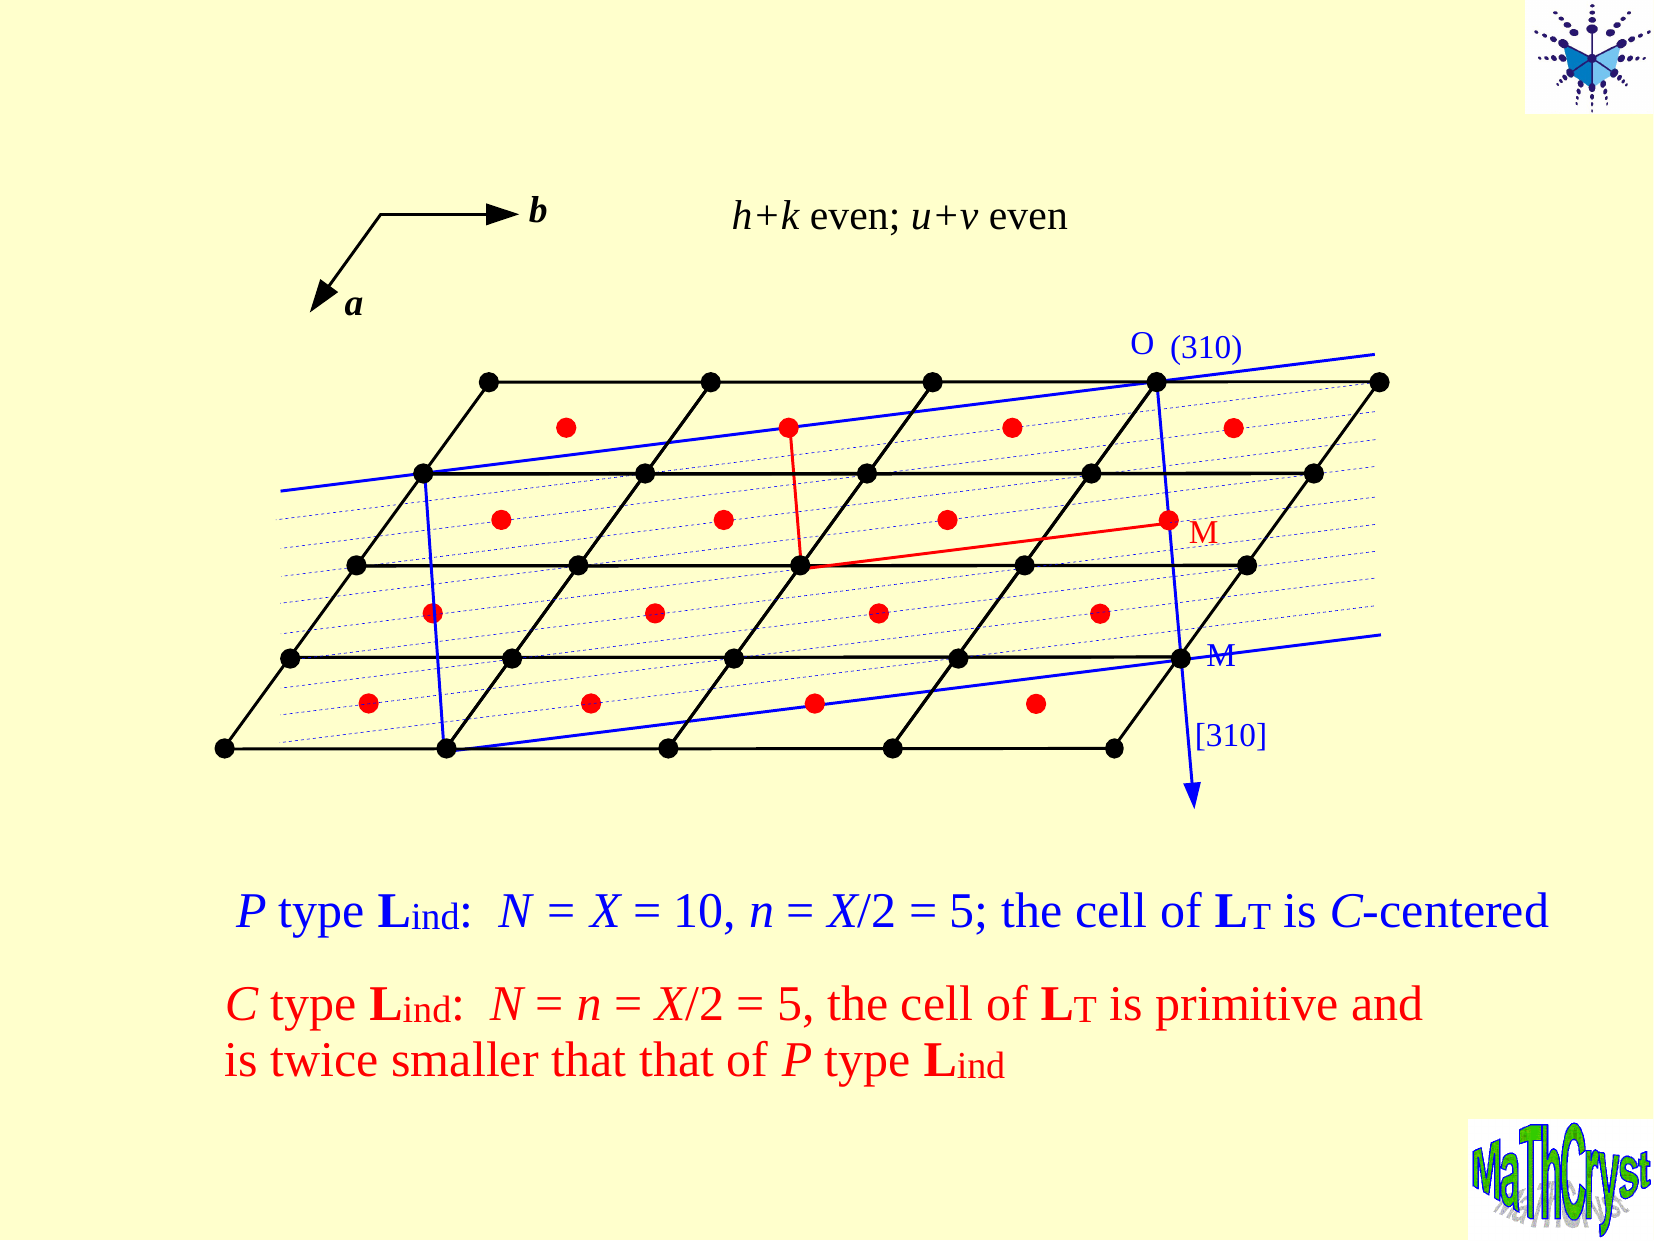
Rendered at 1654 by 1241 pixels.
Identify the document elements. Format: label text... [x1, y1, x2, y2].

text_box [1160, 511, 1178, 529]
text_box [1147, 373, 1166, 391]
text_box [424, 604, 442, 622]
text_box C type Lind: N = n = X/2 = 5, the cell of LT is primitive and is twice smaller that that of P type Lind [223, 974, 1438, 1111]
text_box [503, 649, 521, 668]
text_box [437, 739, 456, 758]
text_box [360, 694, 378, 713]
text_box (310) [1170, 328, 1243, 367]
text_box [569, 556, 588, 575]
text_box [1225, 419, 1243, 437]
text_box [636, 464, 654, 483]
text_box [492, 511, 511, 529]
text_box [215, 739, 234, 758]
text_box P type Lind: N = X = 10, n = X/2 = 5; the cell of LT is C-centered [234, 881, 1551, 952]
text_box b [528, 189, 548, 232]
text_box [347, 556, 366, 575]
picture [1468, 1119, 1654, 1241]
text_box [1082, 464, 1101, 483]
text_box [582, 694, 600, 713]
text_box [780, 419, 798, 437]
text_box [806, 694, 824, 713]
text_box M [1188, 514, 1219, 552]
text_box [884, 739, 902, 758]
text_box [1172, 649, 1190, 668]
text_box [1238, 556, 1256, 575]
text_box [1091, 605, 1109, 623]
text_box [791, 556, 809, 575]
text_box [414, 464, 432, 483]
text_box [1106, 739, 1123, 758]
text_box [480, 373, 498, 391]
text_box [310] [1195, 716, 1268, 755]
text_box [949, 649, 968, 668]
text_box [1370, 373, 1389, 391]
text_box [702, 373, 720, 391]
text_box M [1206, 637, 1237, 675]
text_box [938, 511, 957, 529]
text_box h+k even; u+v even [731, 192, 1069, 240]
text_box [1003, 419, 1022, 437]
text_box [725, 649, 743, 668]
text_box [659, 739, 678, 758]
text_box [858, 464, 876, 483]
text_box [1027, 695, 1045, 713]
picture [1525, 0, 1654, 114]
text_box [1305, 464, 1323, 483]
text_box [557, 419, 575, 437]
text_box [715, 511, 733, 529]
text_box [1015, 556, 1034, 575]
text_box [281, 649, 299, 668]
text_box O [1130, 324, 1160, 363]
text_box [870, 604, 888, 623]
text_box a [344, 281, 364, 324]
text_box [923, 373, 942, 391]
text_box [646, 604, 664, 623]
